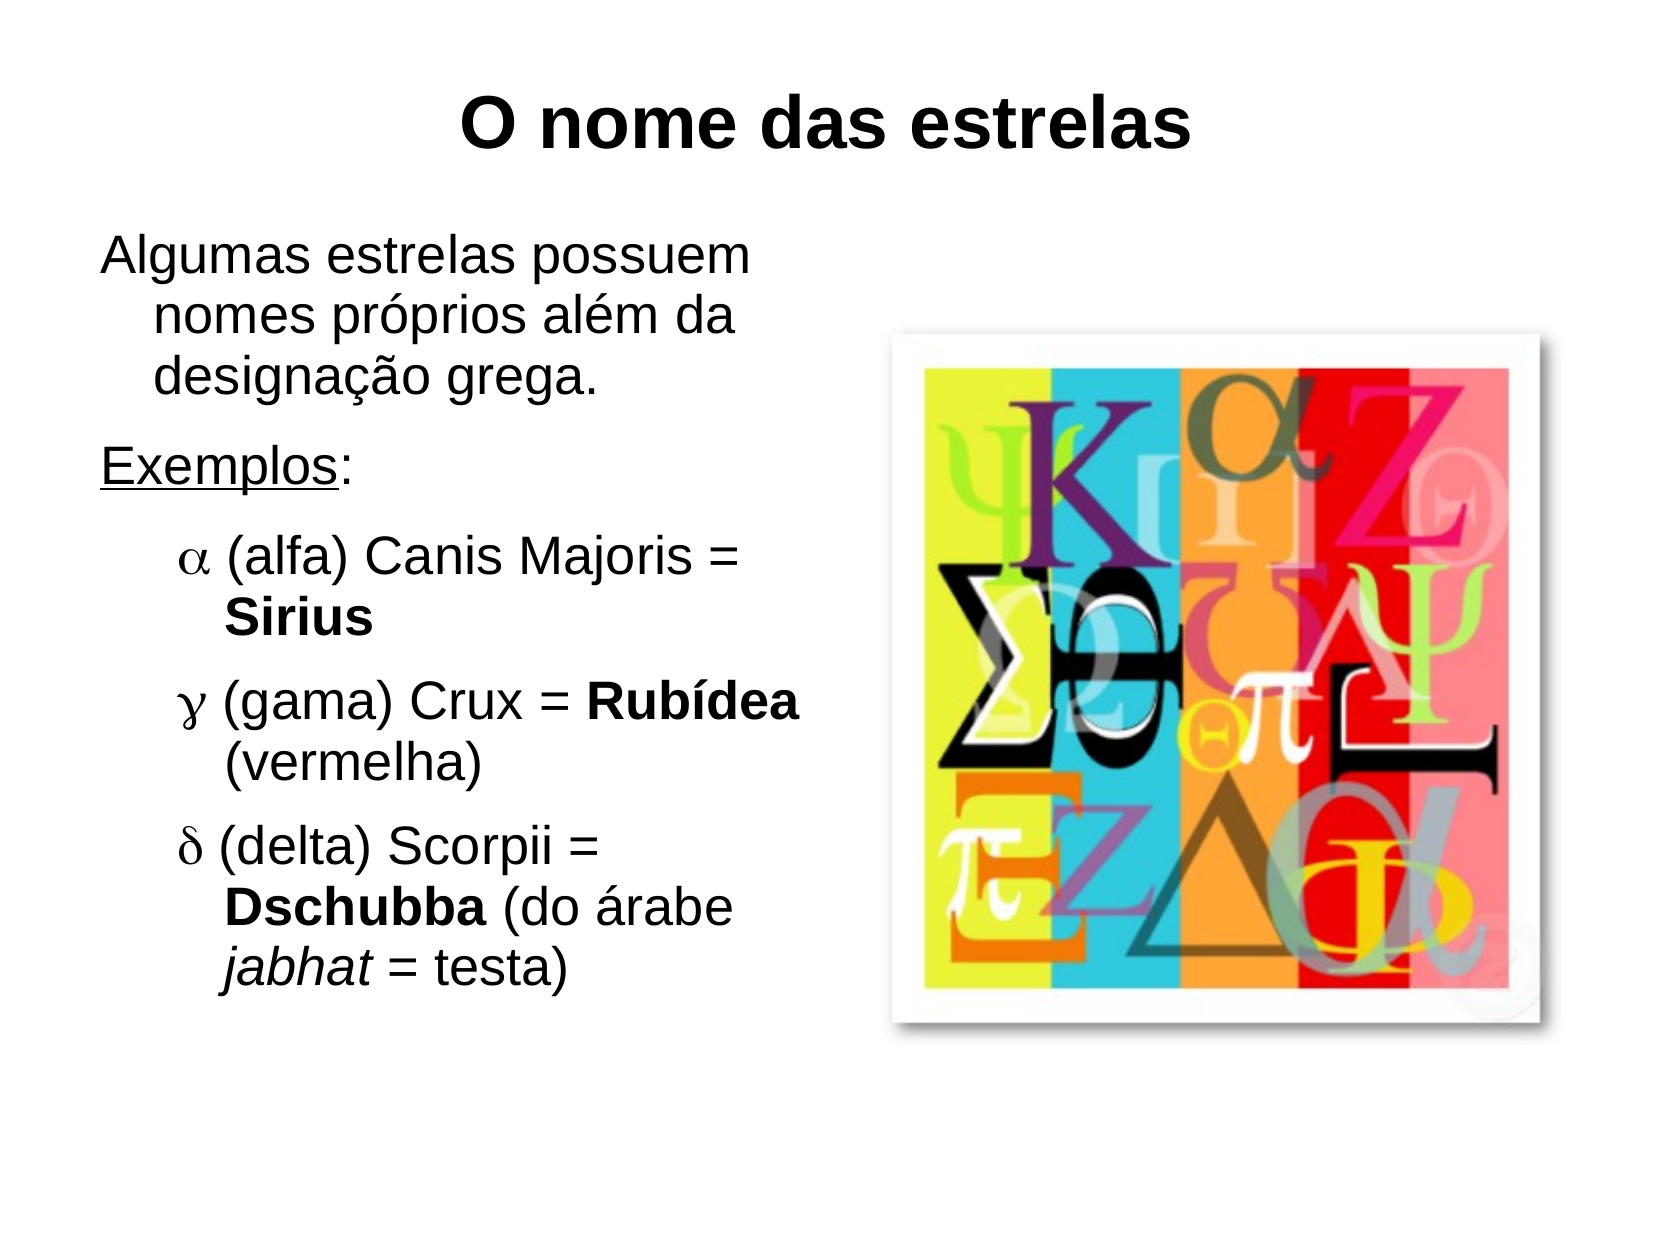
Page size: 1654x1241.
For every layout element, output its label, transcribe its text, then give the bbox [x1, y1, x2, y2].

picture [856, 318, 1584, 1045]
list Algumas estrelas possuem nomes próprios além da designação grega. Exemplos: a (alfa) Canis Majoris = Sirius g (gama) Crux = Rubídea (vermelha) d (delta) Scorpii = Dschubba (do árabe jabhat = testa) [82, 224, 809, 1224]
title O nome das estrelas [82, 56, 1571, 188]
